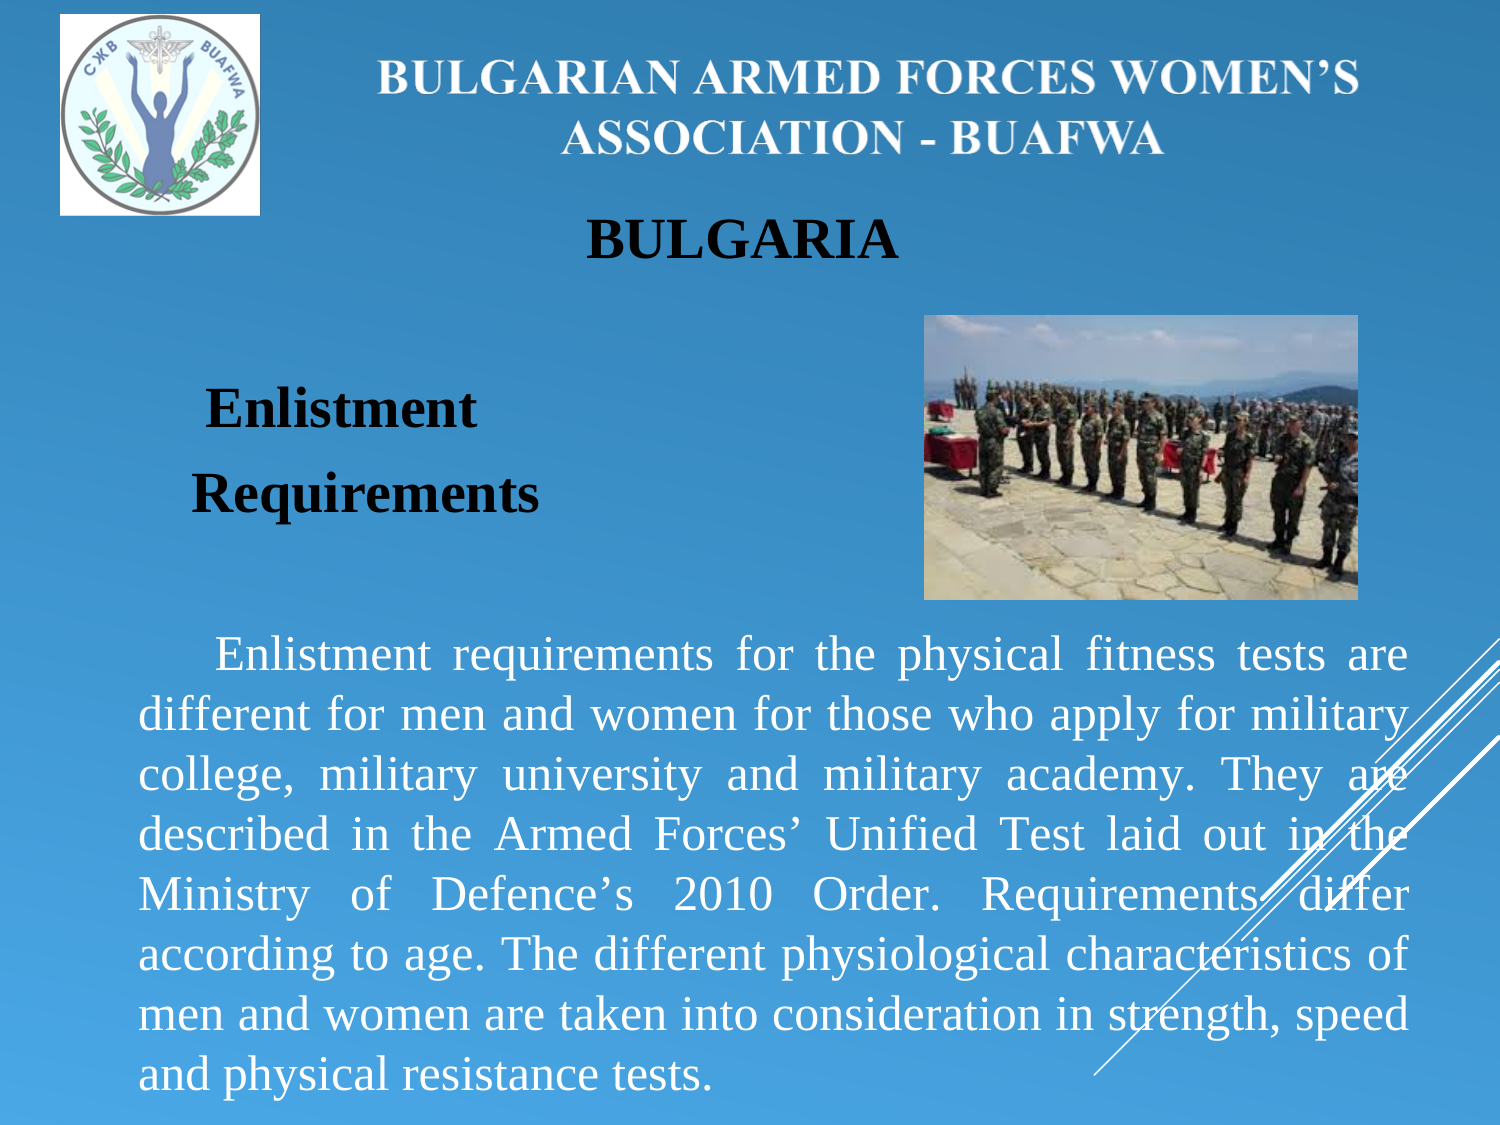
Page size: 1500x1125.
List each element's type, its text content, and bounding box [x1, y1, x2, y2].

picture [924, 315, 1358, 601]
picture [60, 14, 1415, 236]
text_box BULGARIA Enlistment Requirements Enlistment requirements for the physical fitness tests are different for men and women for those who apply for military college, military university and military academy. They are described in the Armed Forces’ Unified Test laid out in the Ministry of Defence’s 2010 Order. Requirements differ according to age. The different physiological characteristics of men and women are taken into consideration in strength, speed and physical resistance tests. [49, 192, 1426, 300]
